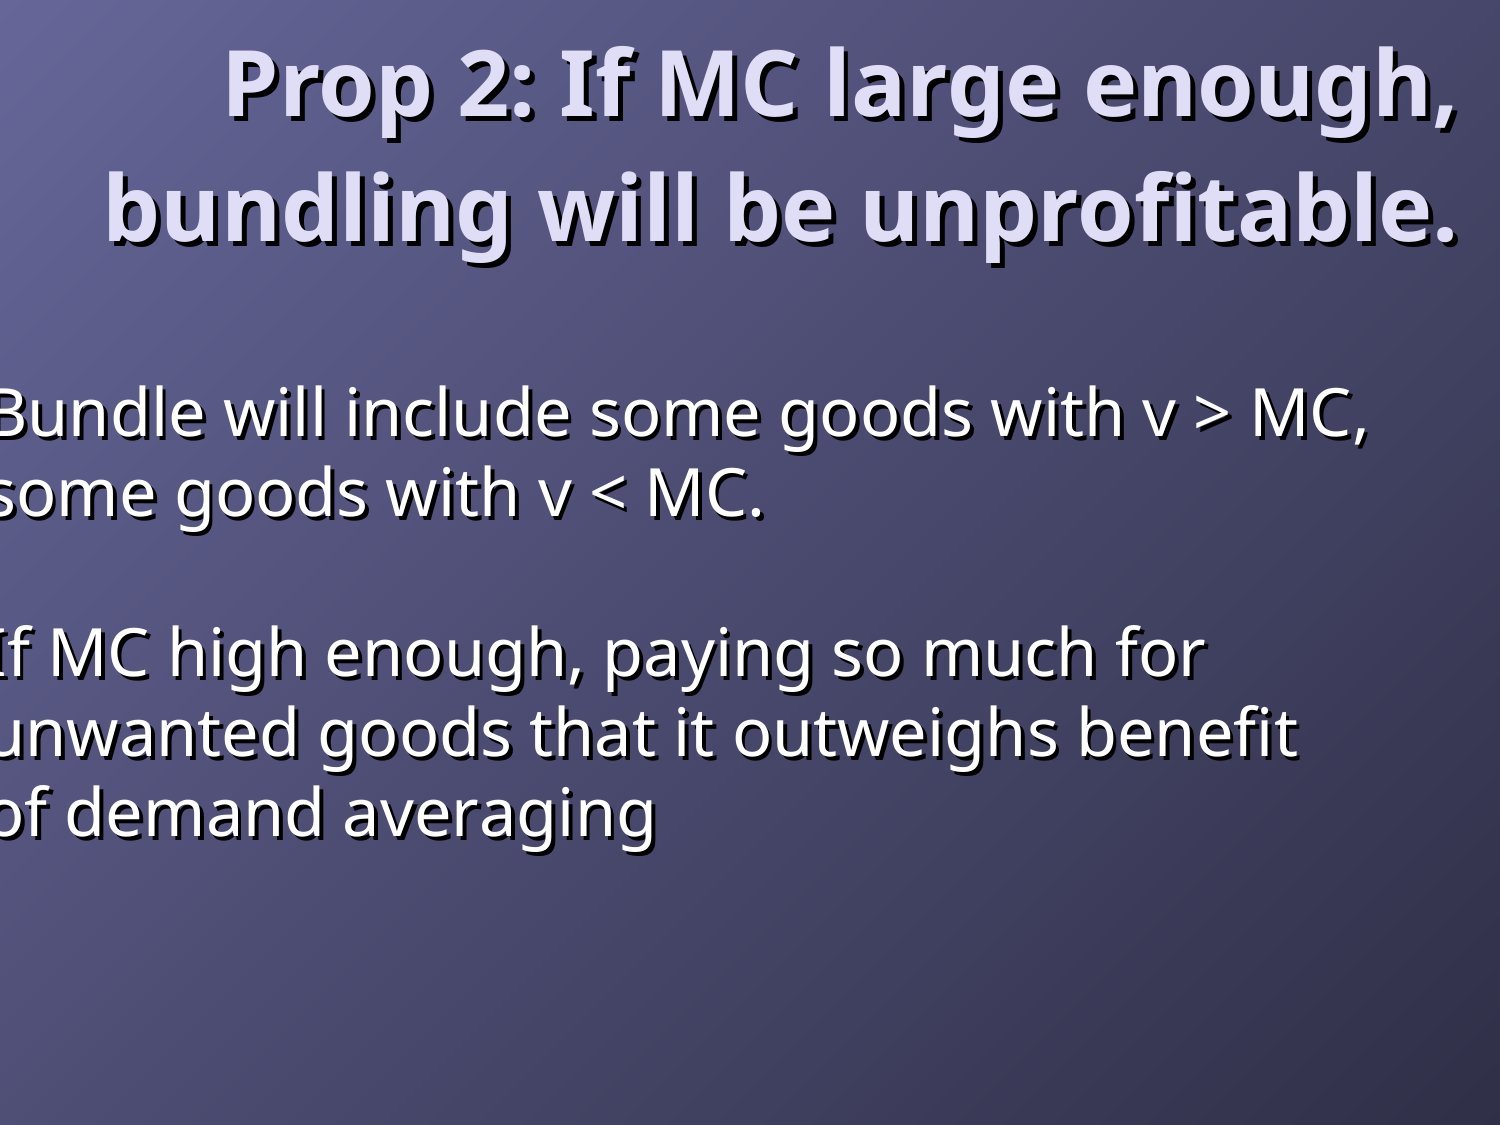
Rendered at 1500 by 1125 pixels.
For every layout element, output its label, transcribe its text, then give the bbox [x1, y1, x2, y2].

text_box Bundle will include some goods with v > MC, some goods with v < MC. If MC high enough, paying so much for unwanted goods that it outweighs benefit of demand averaging [0, 362, 1405, 858]
title Prop 2: If MC large enough, bundling will be unprofitable. [12, 26, 1475, 262]
